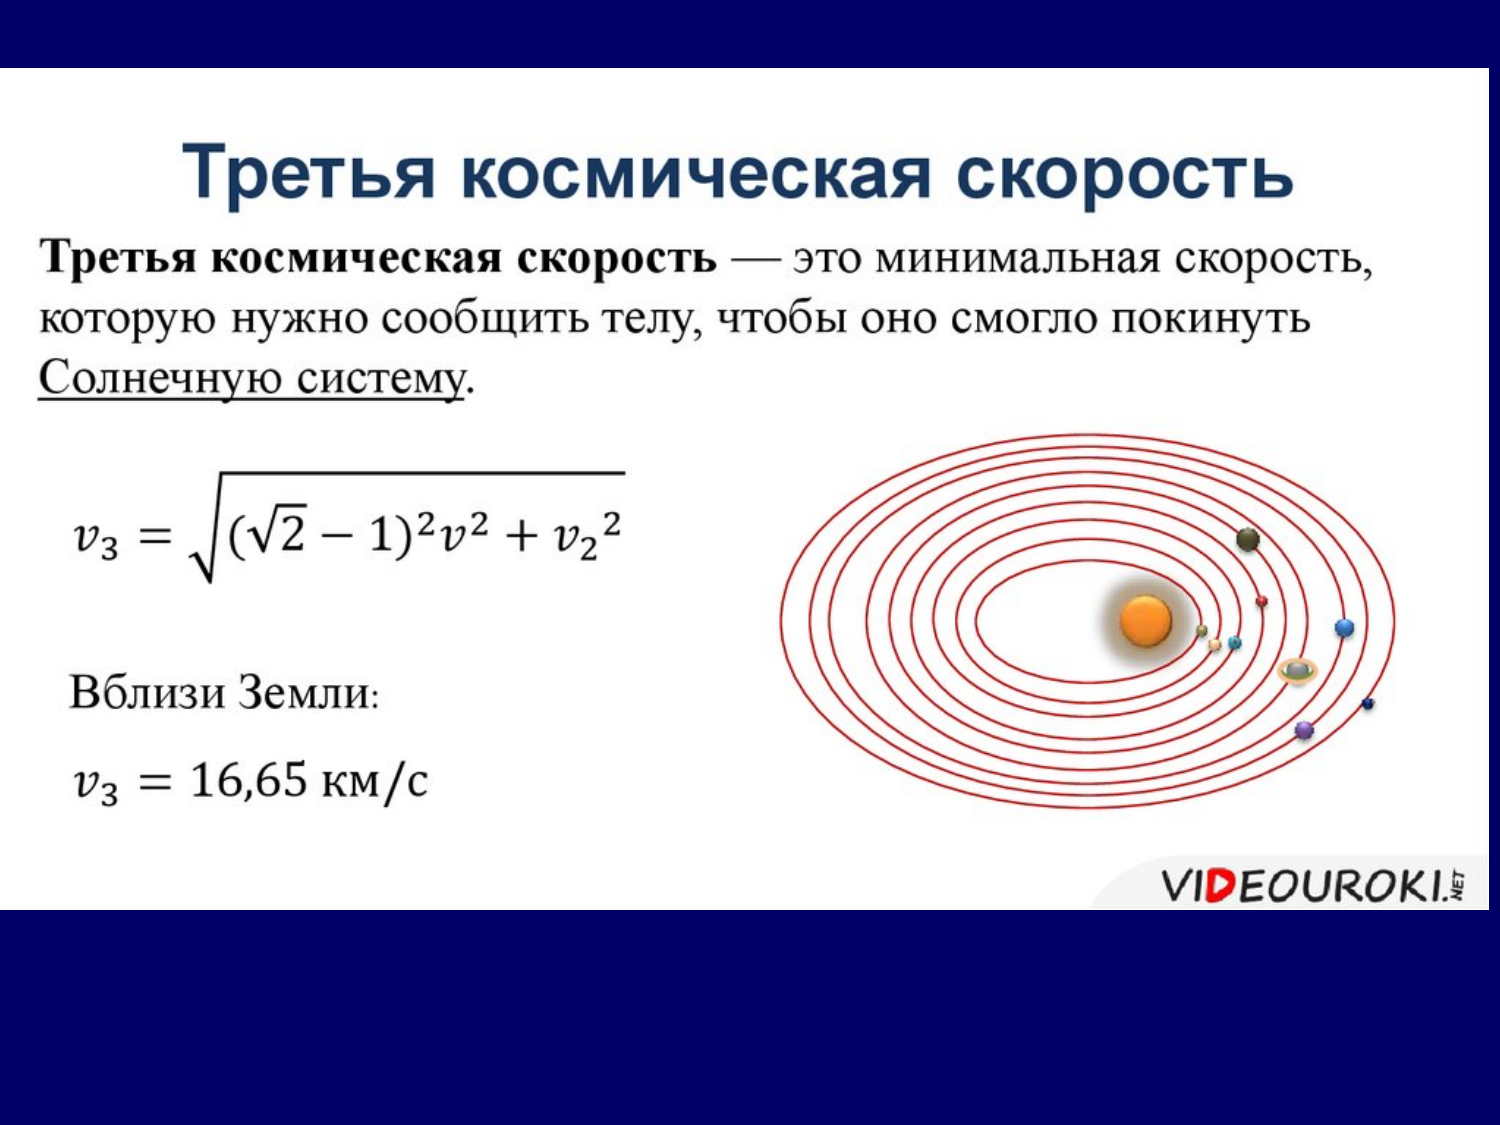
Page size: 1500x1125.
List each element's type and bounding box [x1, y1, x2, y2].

picture [0, 68, 1489, 910]
